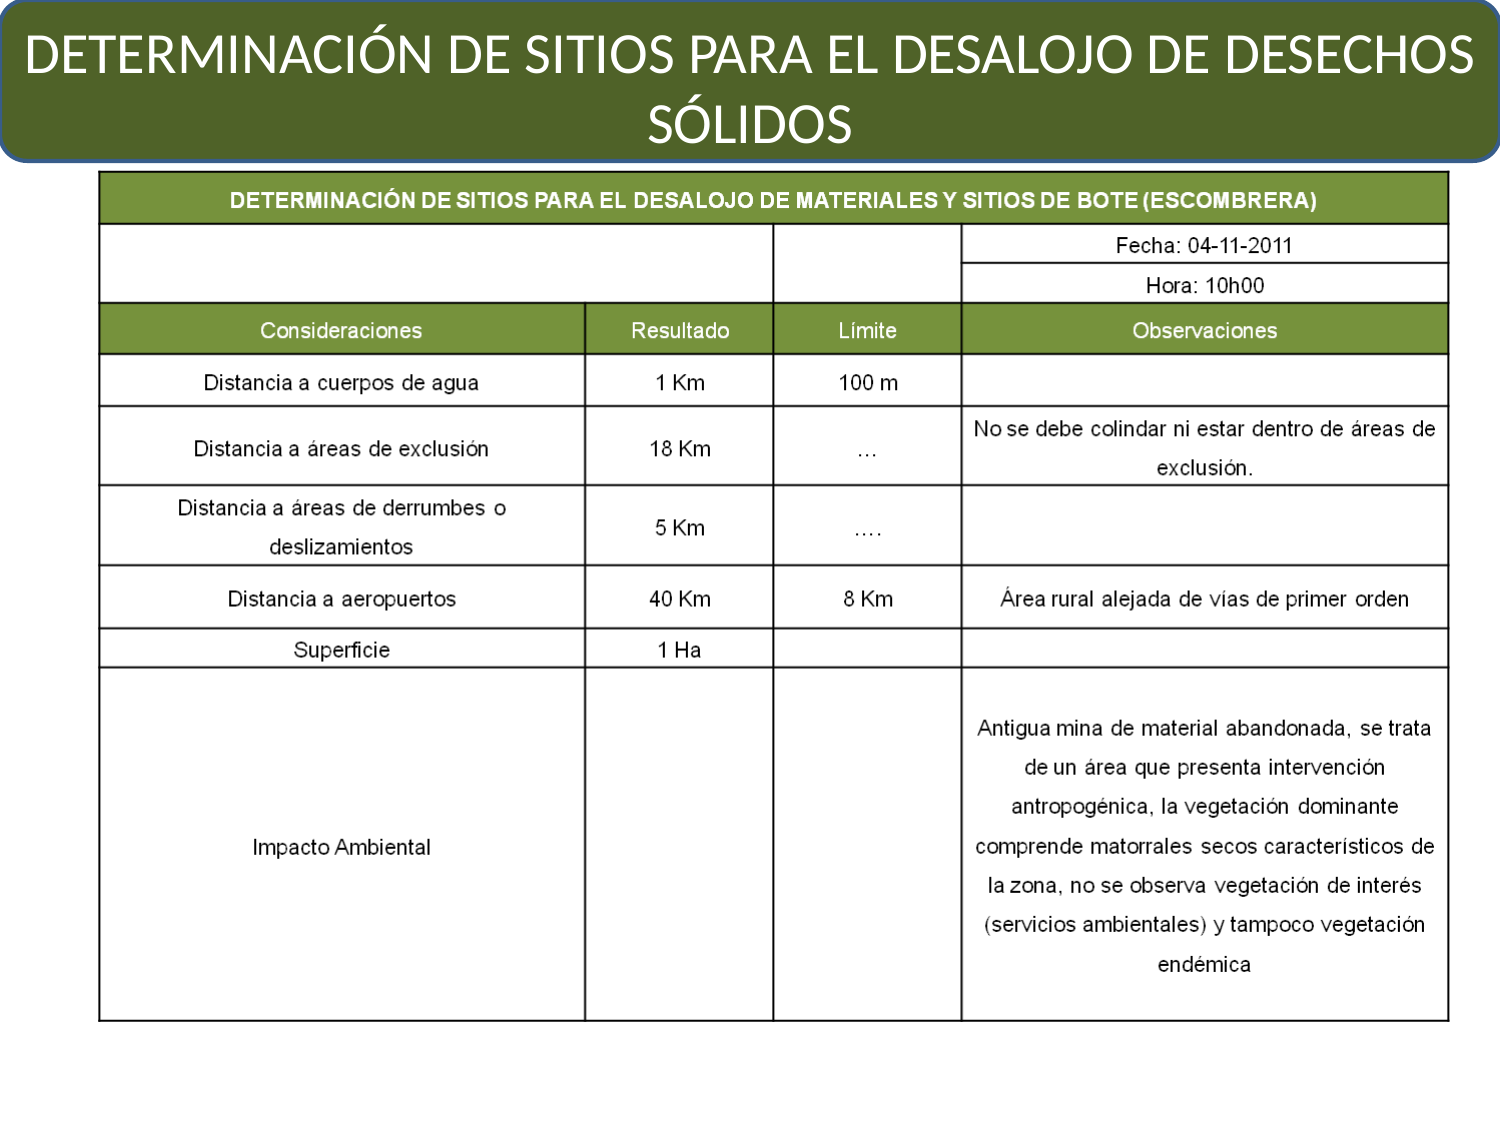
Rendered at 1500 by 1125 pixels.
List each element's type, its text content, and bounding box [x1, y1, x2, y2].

picture [87, 160, 1460, 1033]
text_box DETERMINACIÓN DE SITIOS PARA EL DESALOJO DE DESECHOS SÓLIDOS [0, 0, 1500, 161]
